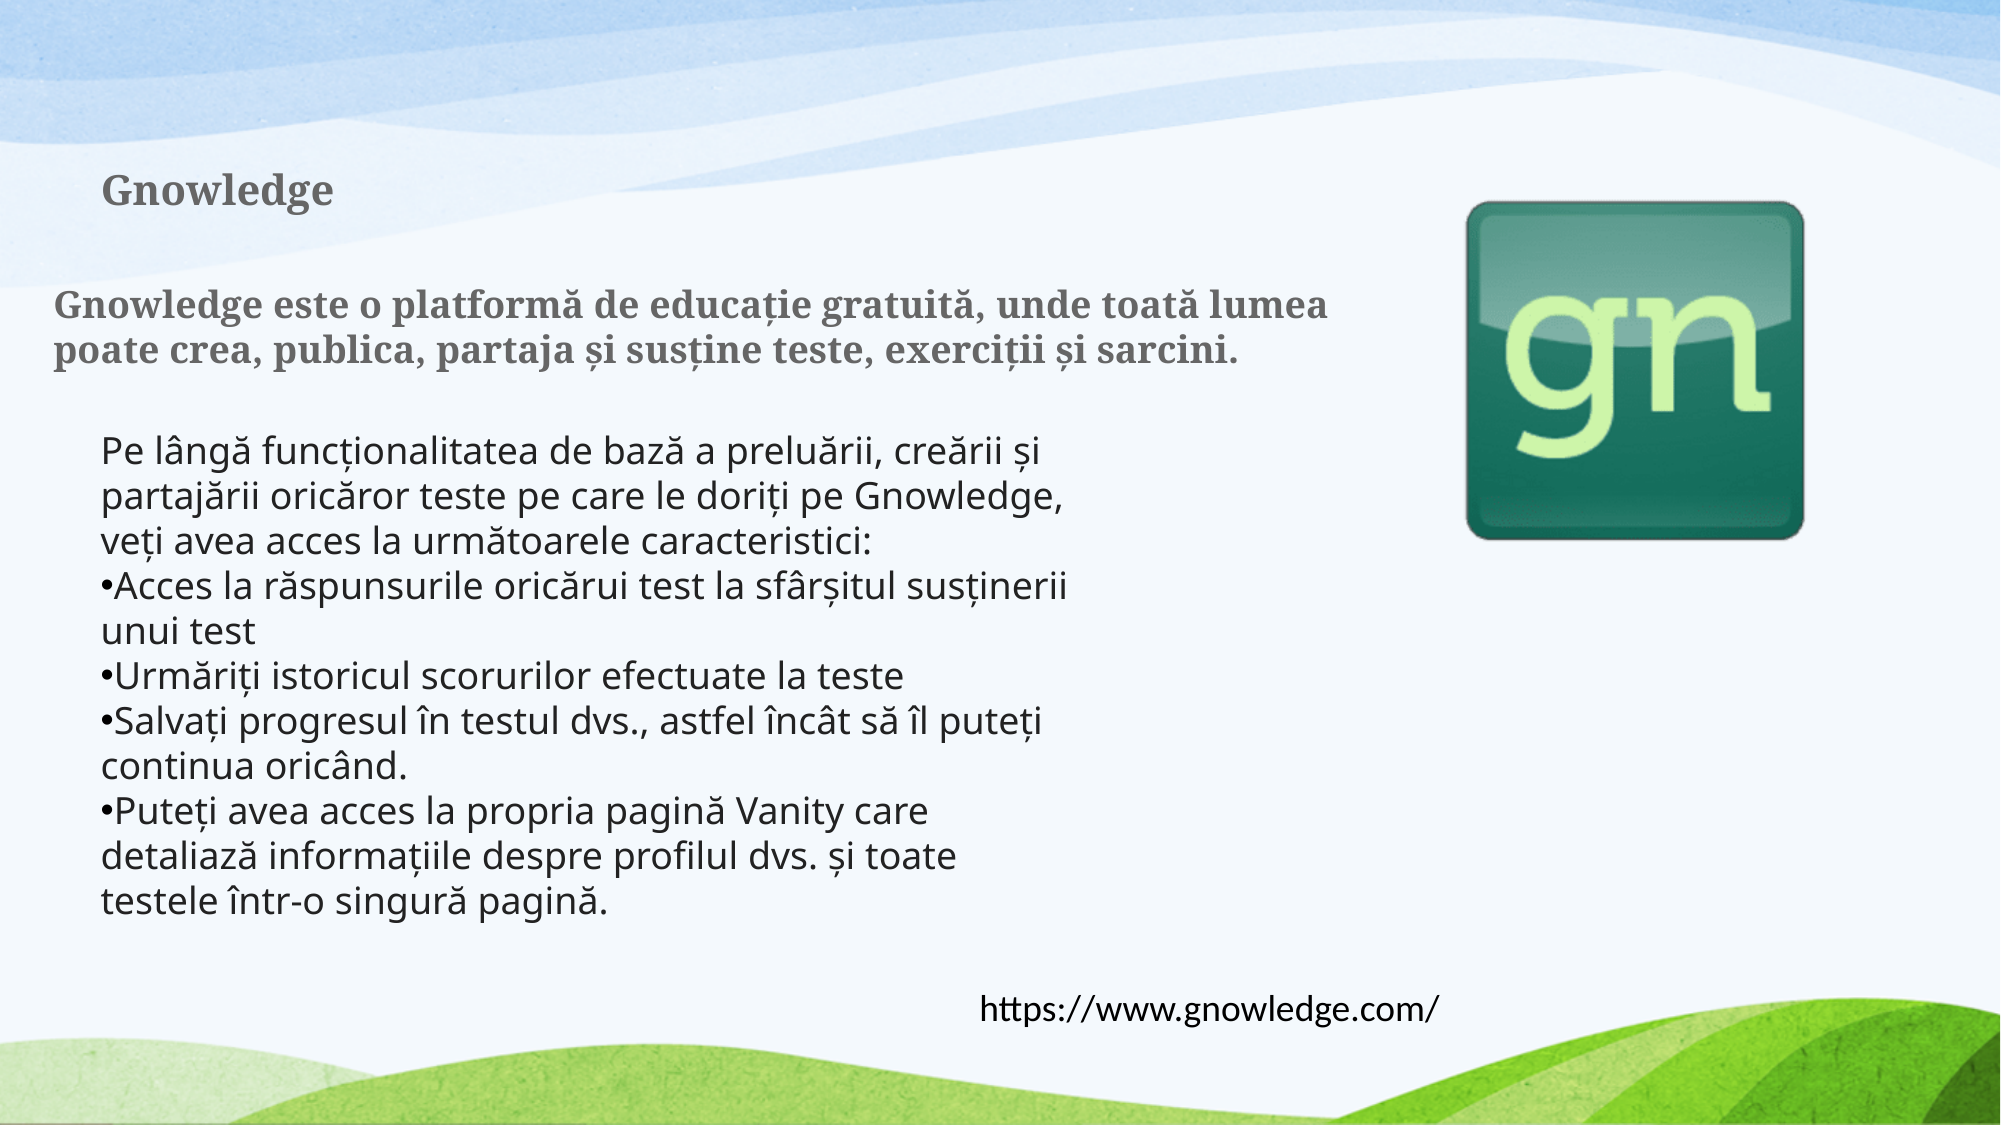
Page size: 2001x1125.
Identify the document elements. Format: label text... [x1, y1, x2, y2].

text_box https://www.gnowledge.com/ [964, 976, 1455, 1036]
text_box Gnowledge [86, 156, 350, 221]
text_box Gnowledge este o platformă de educație gratuită, unde toată lumea poate crea, publica, partaja și susține teste, exerciții și sarcini. [38, 274, 1389, 379]
picture [0, 0, 2001, 1125]
text_box Pe lângă funcționalitatea de bază a preluării, creării și partajării oricăror teste pe care le doriți pe Gnowledge, veți avea acces la următoarele caracteristici: Acces la răspunsurile oricărui test la sfârșitul susținerii unui test Urmăriți istoricul scorurilor efectuate la teste Salvați progresul în testul dvs., astfel încât să îl puteți continua oricând. Puteți avea acces la propria pagină Vanity care detaliază informațiile despre profilul dvs. și toate testele într-o singură pagină. [86, 419, 1086, 929]
